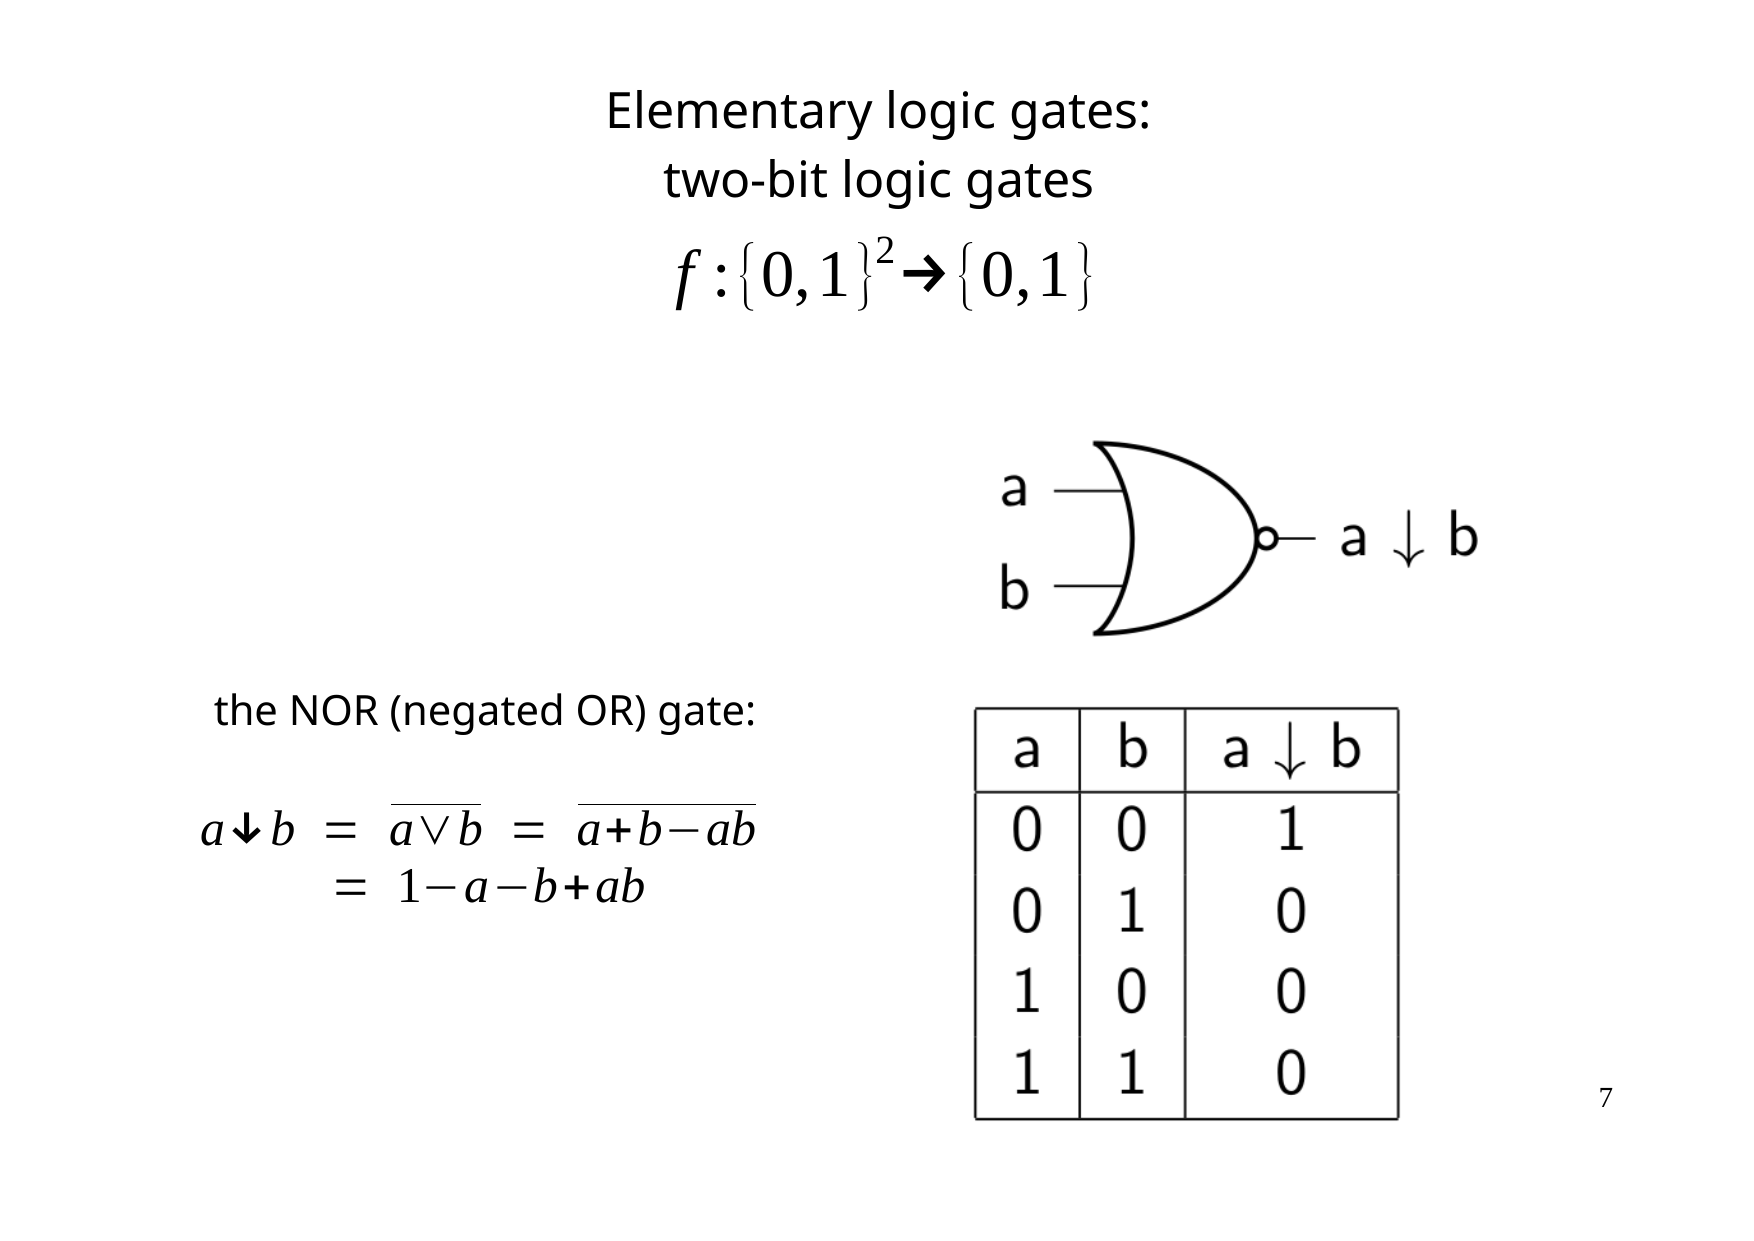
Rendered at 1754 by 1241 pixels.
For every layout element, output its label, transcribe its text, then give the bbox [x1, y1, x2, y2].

text_box Elementary logic gates: two-bit logic gates [590, 68, 1164, 213]
chart [667, 227, 1107, 315]
text_box the NOR (negated OR) gate: [199, 673, 773, 743]
picture [928, 392, 1529, 1169]
chart [192, 800, 764, 914]
